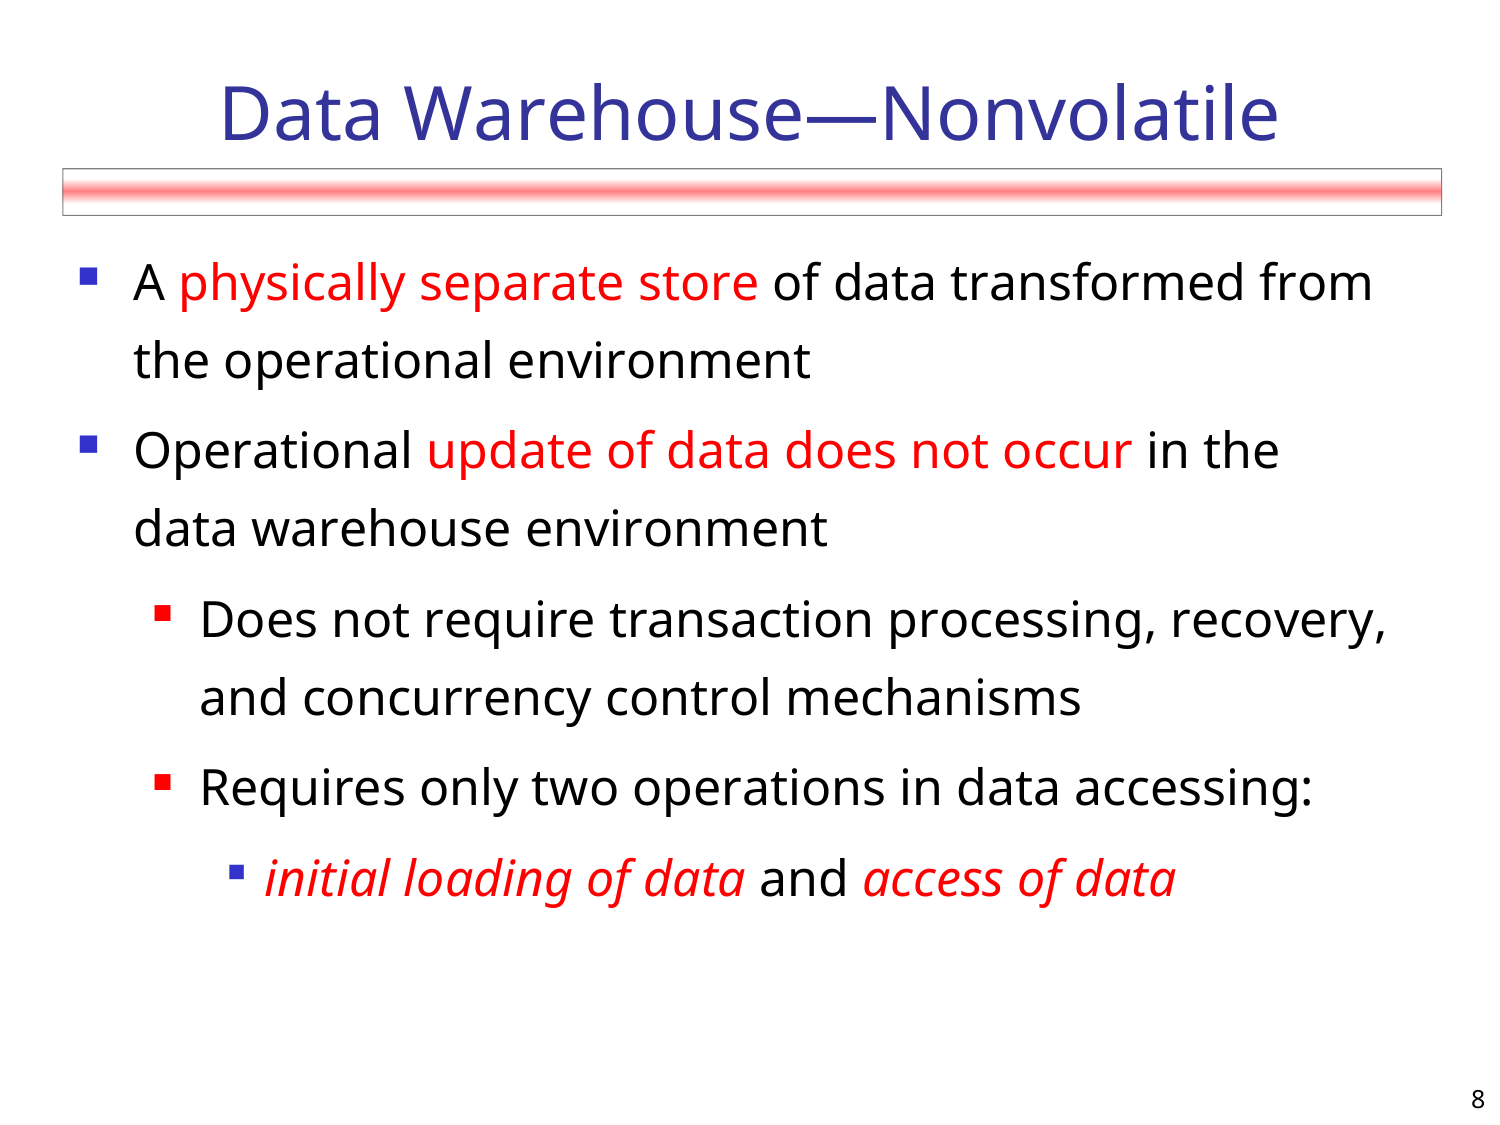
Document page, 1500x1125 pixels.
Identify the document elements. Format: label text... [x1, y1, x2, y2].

title Data Warehouse—Nonvolatile [62, 49, 1438, 163]
list A physically separate store of data transformed from the operational environment Operational update of data does not occur in the data warehouse environment Does not require transaction processing, recovery, and concurrency control mechanisms Requires only two operations in data accessing: initial loading of data and access of data [62, 224, 1413, 1026]
text_box <number> [1187, 1050, 1500, 1125]
